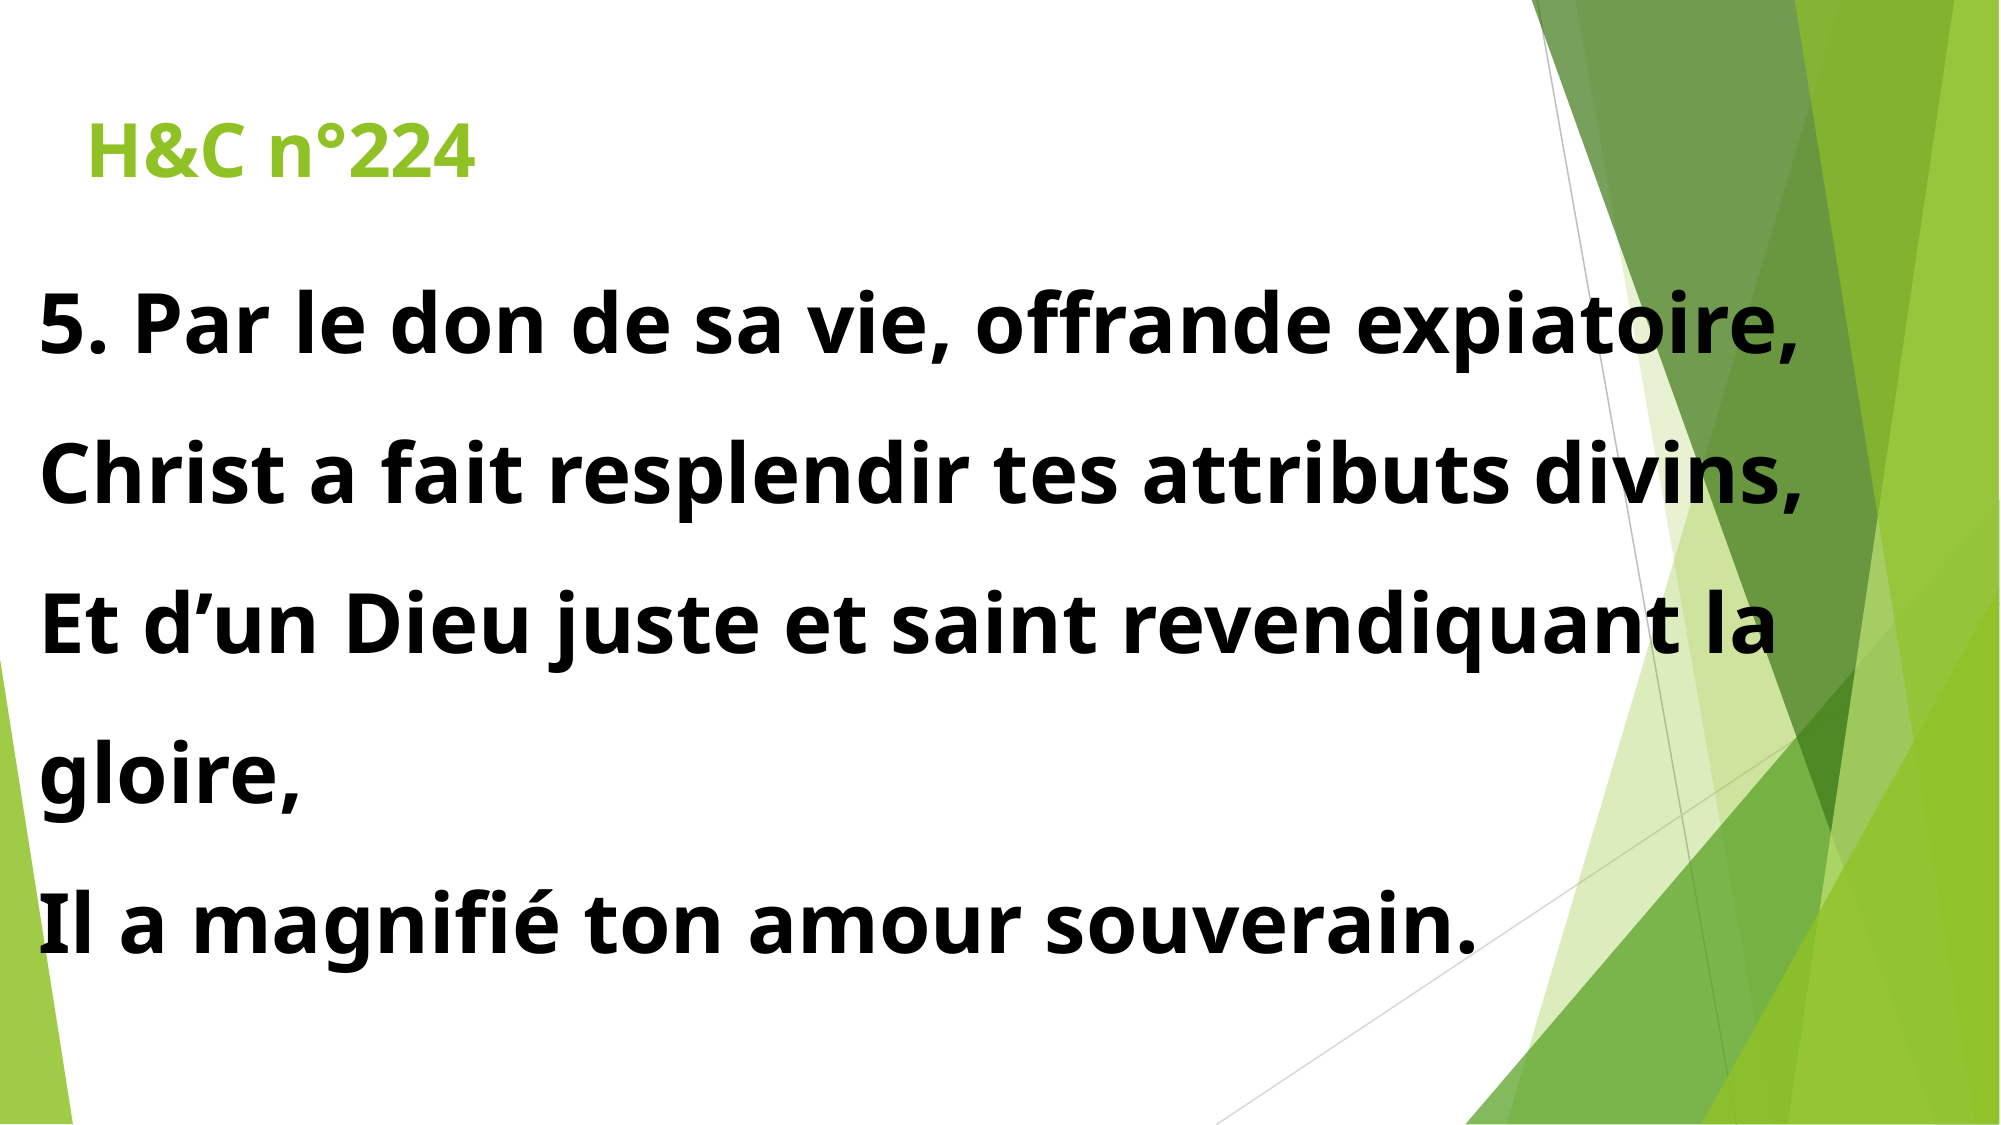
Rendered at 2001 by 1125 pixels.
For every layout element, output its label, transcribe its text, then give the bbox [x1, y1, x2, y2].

text_box 5. Par le don de sa vie, offrande expiatoire, Christ a fait resplendir tes attributs divins, Et d’un Dieu juste et saint revendiquant la gloire, Il a magnifié ton amour souverain. [23, 212, 1997, 1074]
text_box H&C n°224 [70, 94, 1522, 212]
